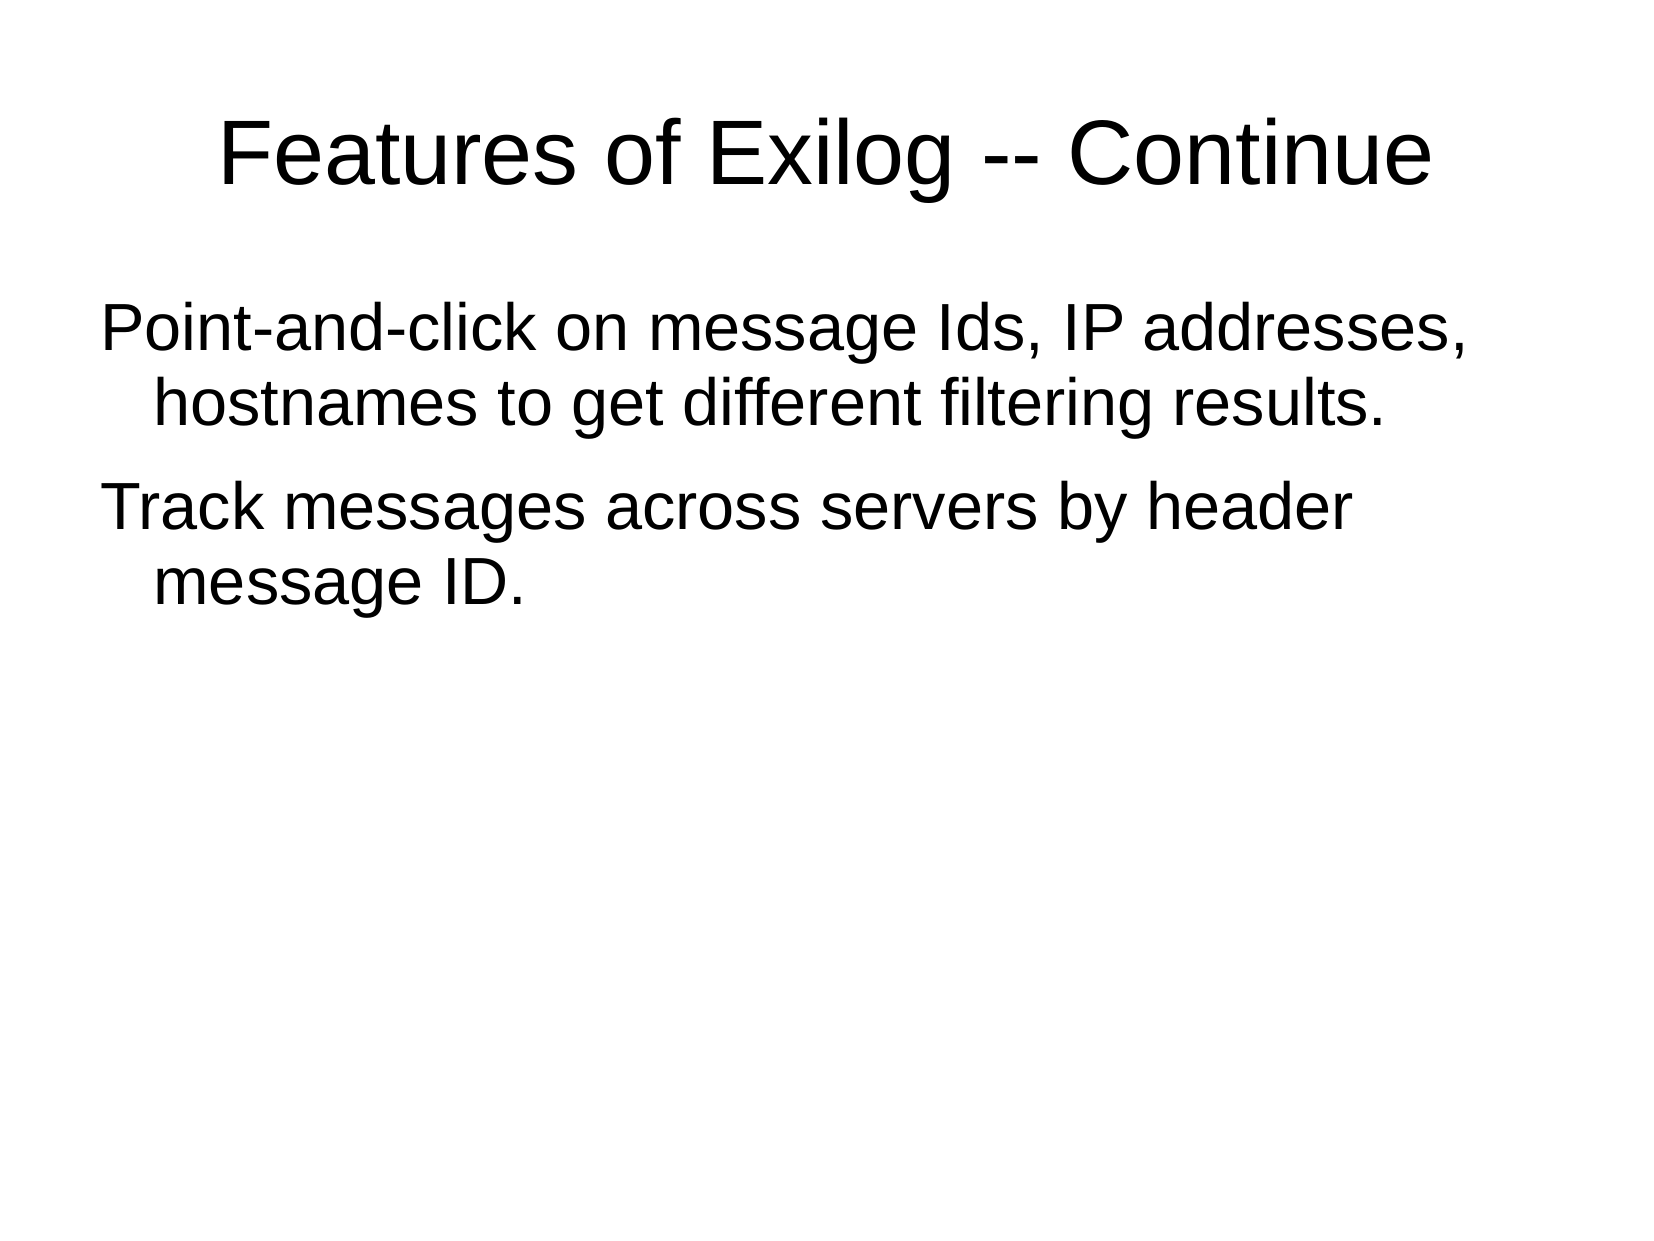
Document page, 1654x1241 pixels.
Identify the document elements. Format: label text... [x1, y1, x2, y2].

list Point-and-click on message Ids, IP addresses, hostnames to get different filtering results. Track messages across servers by header message ID. [82, 290, 1571, 1094]
title Features of Exilog -- Continue [82, 56, 1571, 250]
